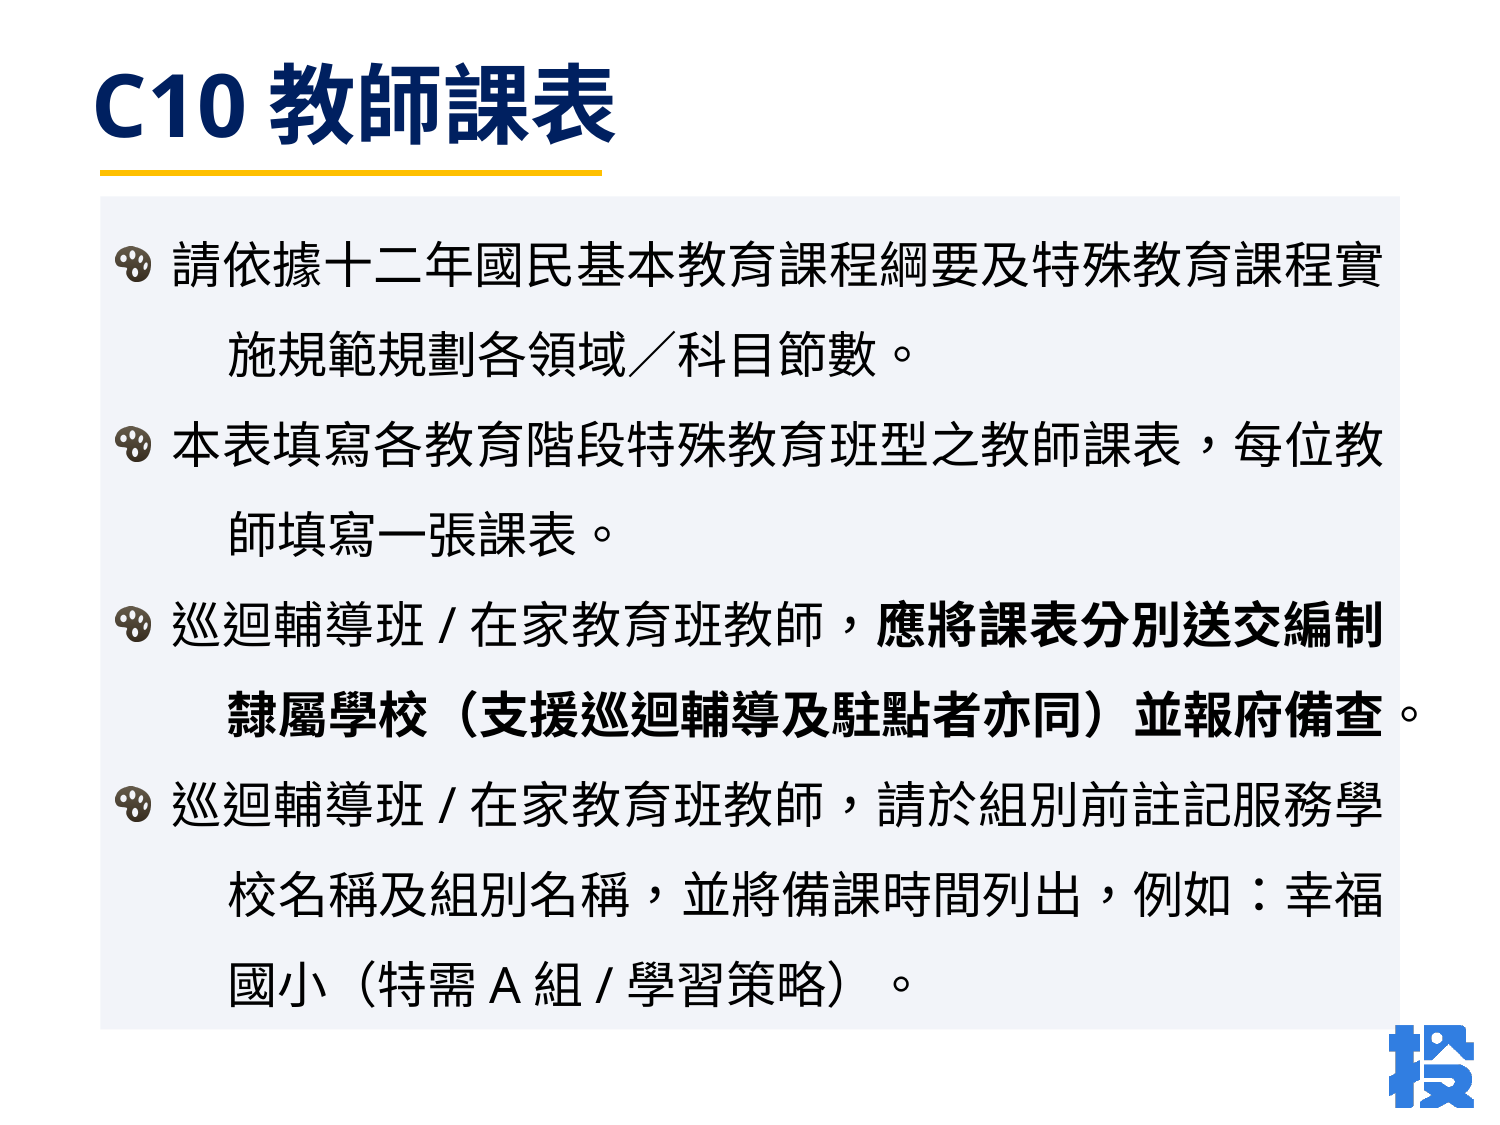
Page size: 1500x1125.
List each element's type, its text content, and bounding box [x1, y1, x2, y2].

picture [1362, 997, 1500, 1125]
text_box C10教師課表 [76, 42, 625, 164]
text_box 請依據十二年國民基本教育課程綱要及特殊教育課程實施規範規劃各領域／科目節數。 本表填寫各教育階段特殊教育班型之教師課表，每位教師填寫一張課表。 巡迴輔導班/在家教育班教師，應將課表分別送交編制隸屬學校（支援巡迴輔導及駐點者亦同）並報府備查。 巡迴輔導班/在家教育班教師，請於組別前註記服務學校名稱及組別名稱，並將備課時間列出，例如：幸福國小（特需A組/學習策略）。 [100, 196, 1400, 1030]
